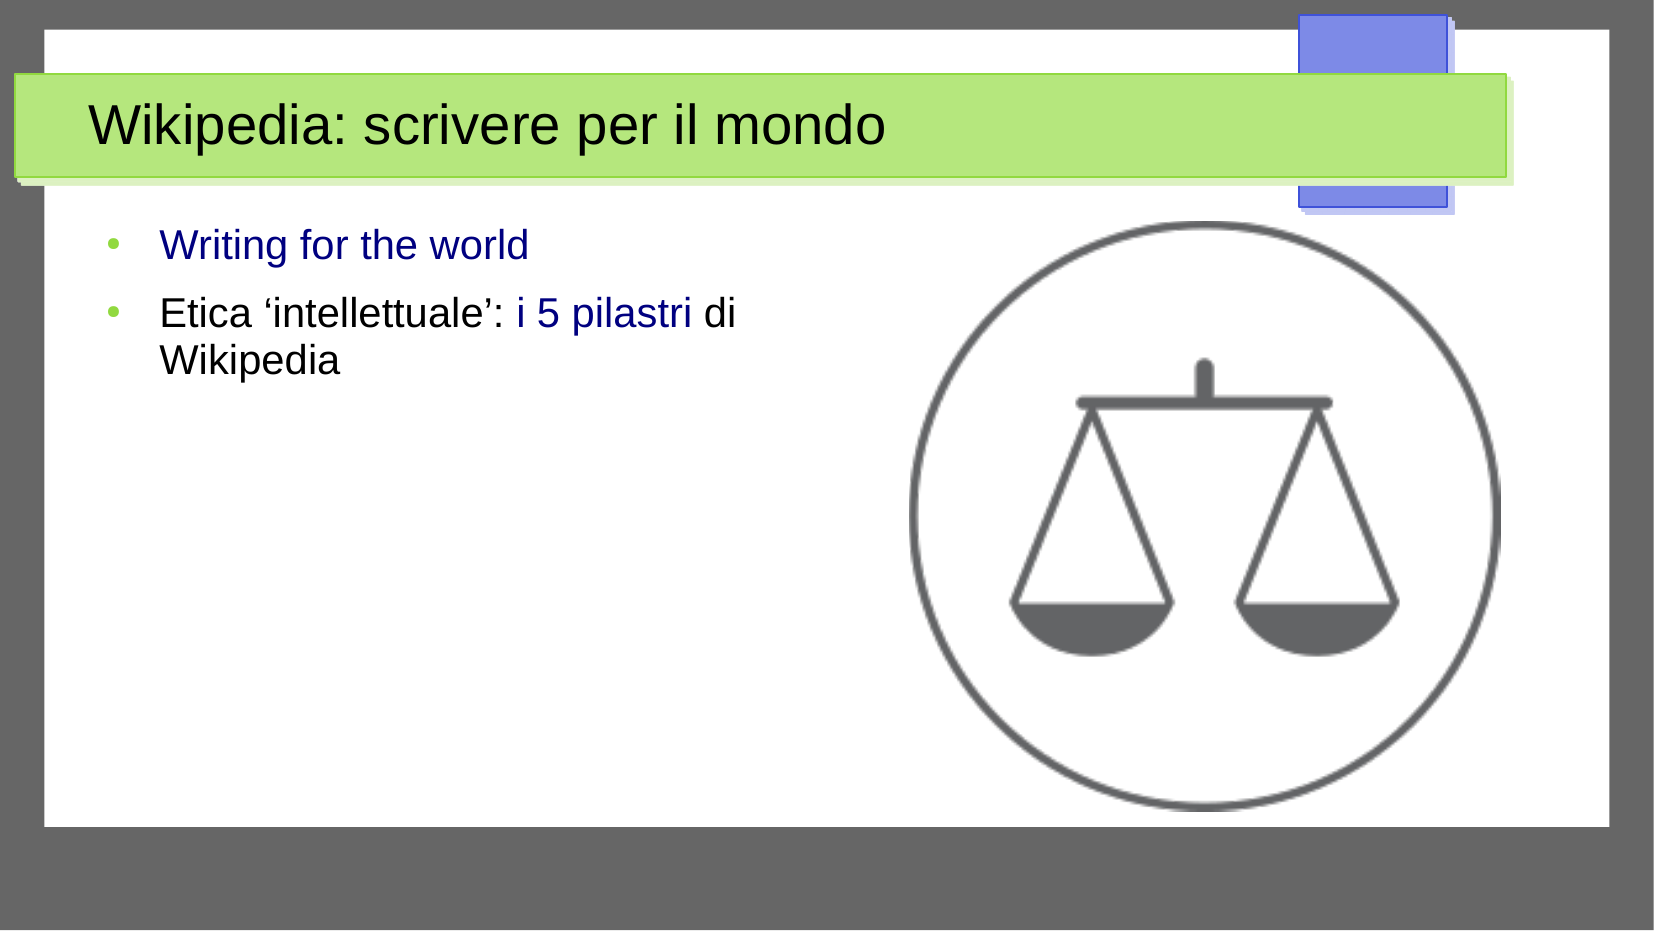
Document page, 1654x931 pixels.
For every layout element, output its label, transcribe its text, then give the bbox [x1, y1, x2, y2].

title Wikipedia: scrivere per il mondo [88, 73, 1506, 178]
picture [909, 221, 1501, 813]
list Writing for the world Etica ‘intellettuale’: i 5 pilastri di Wikipedia [88, 221, 809, 813]
